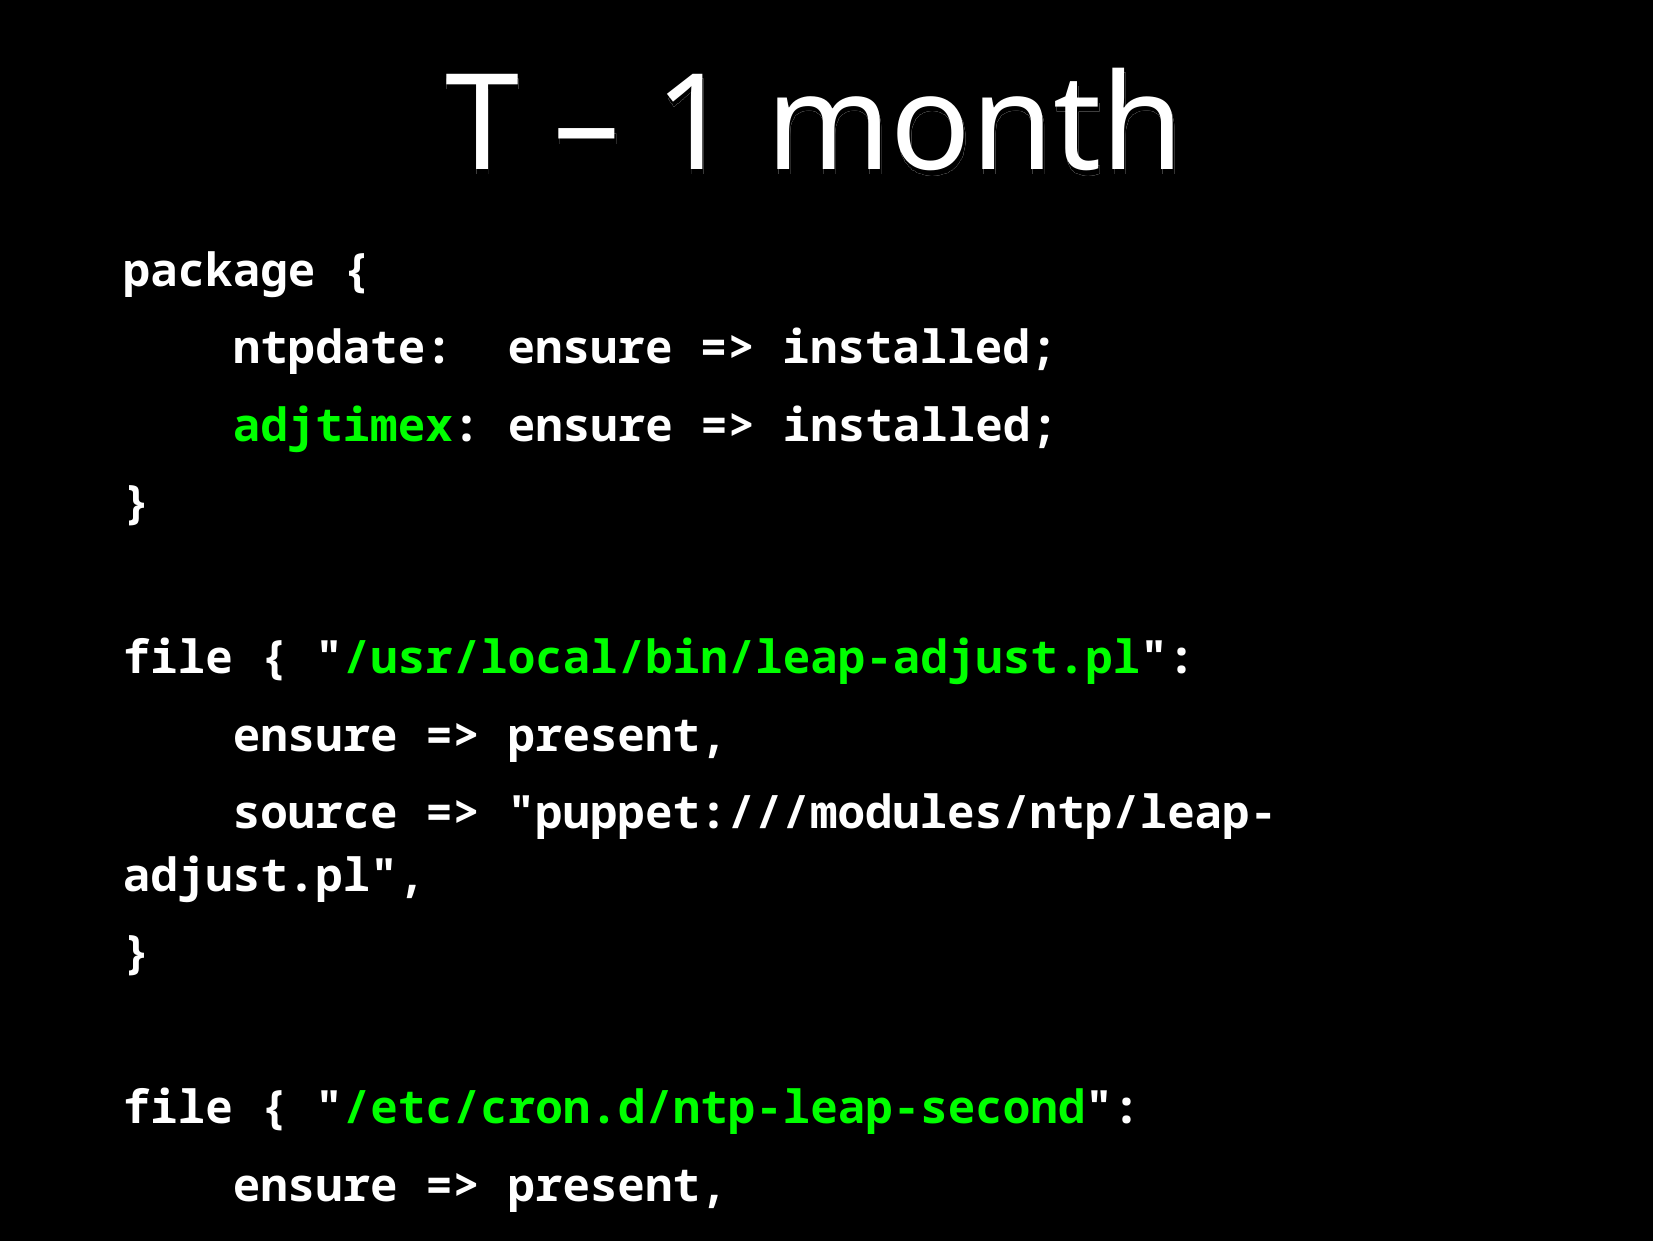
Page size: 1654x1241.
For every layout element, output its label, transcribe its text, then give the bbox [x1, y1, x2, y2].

title T – 1 month [70, 14, 1559, 222]
text_box package { ntpdate: ensure => installed; adjtimex: ensure => installed; } file { "/usr/local/bin/leap-adjust.pl": ensure => present, source => "puppet:///modules/ntp/leap-adjust.pl", } file { "/etc/cron.d/ntp-leap-second": ensure => present, source => "puppet:///modules/ntp/leap-crontab", require => [ Package["ntp"], Package["adjtimex"] ], } [108, 229, 1563, 1085]
